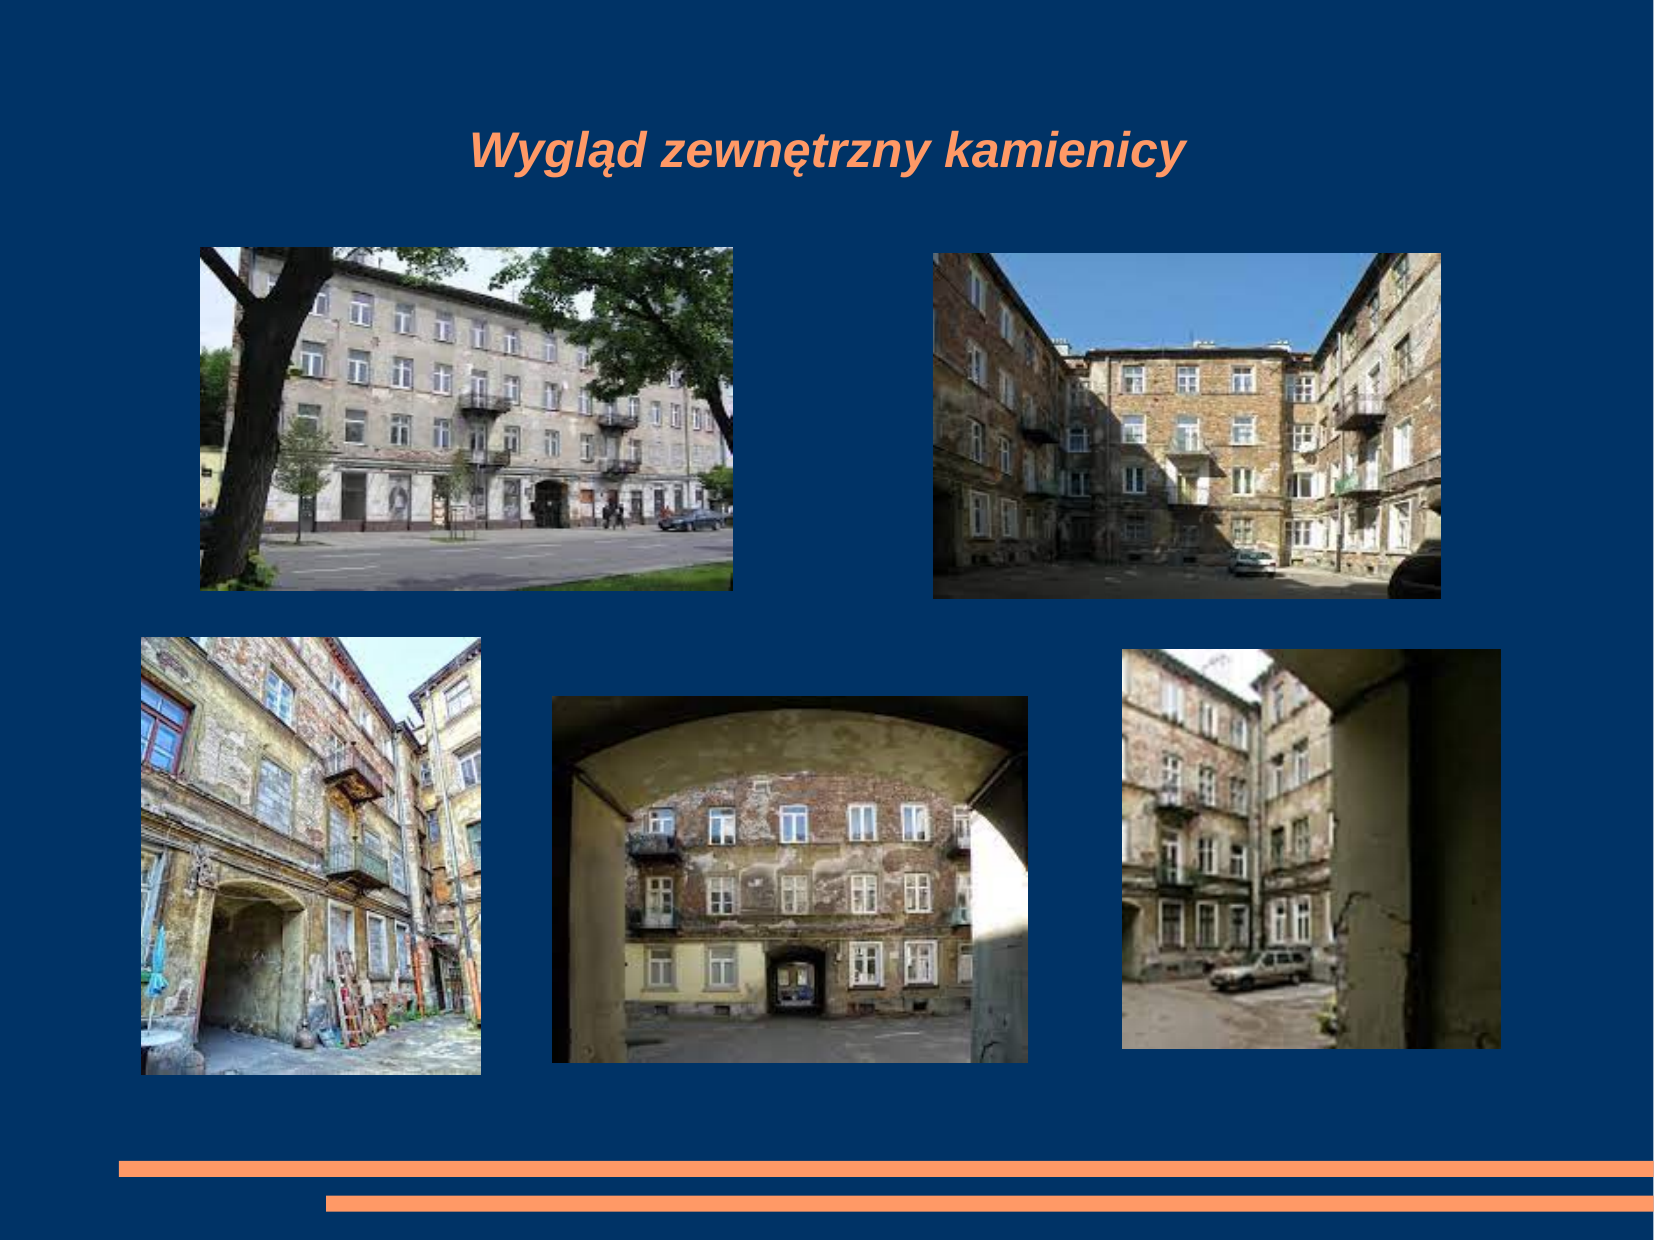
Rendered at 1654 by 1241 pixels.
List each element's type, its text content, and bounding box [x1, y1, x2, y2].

picture [933, 253, 1441, 599]
picture [200, 247, 733, 591]
picture [141, 637, 481, 1075]
picture [552, 696, 1028, 1063]
picture [1122, 649, 1501, 1049]
title Wygląd zewnętrzny kamienicy [121, 46, 1534, 254]
